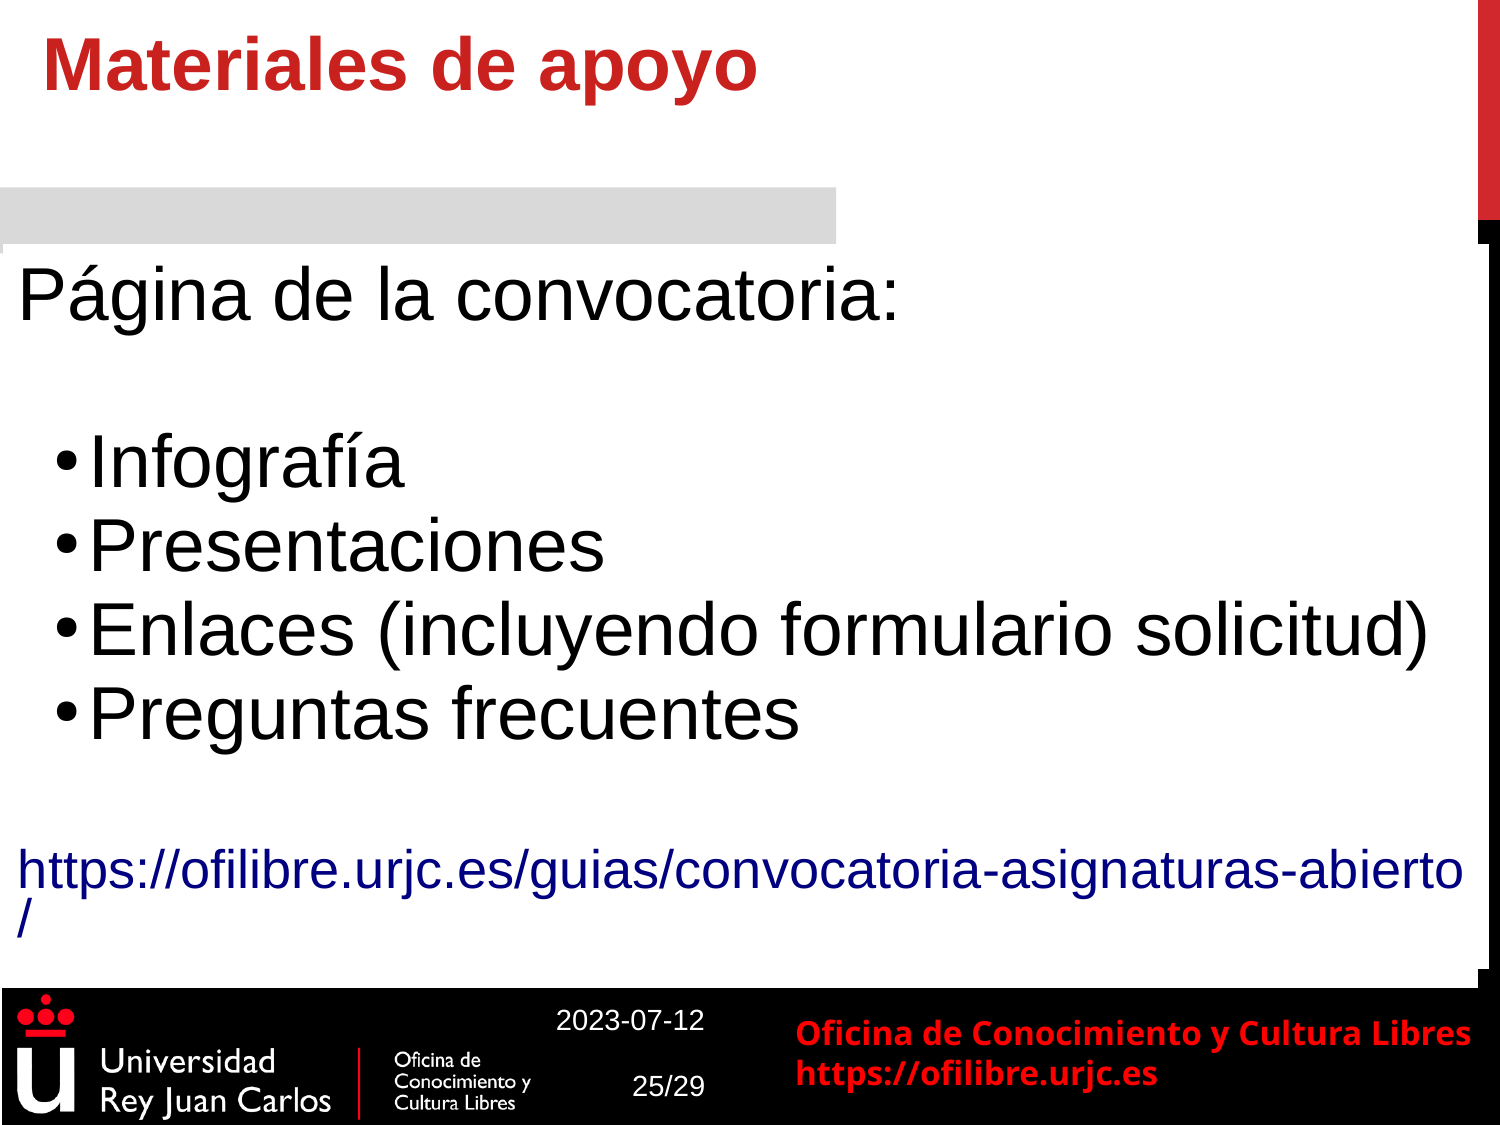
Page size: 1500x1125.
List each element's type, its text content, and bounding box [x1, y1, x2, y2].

text_box Página de la convocatoria: Infografía Presentaciones Enlaces (incluyendo formulario solicitud) Preguntas frecuentes https://ofilibre.urjc.es/guias/convocatoria-asignaturas-abierto/ [3, 244, 1489, 969]
picture [17, 994, 531, 1120]
title [75, 7, 1425, 196]
text_box Materiales de apoyo [27, 15, 1381, 199]
